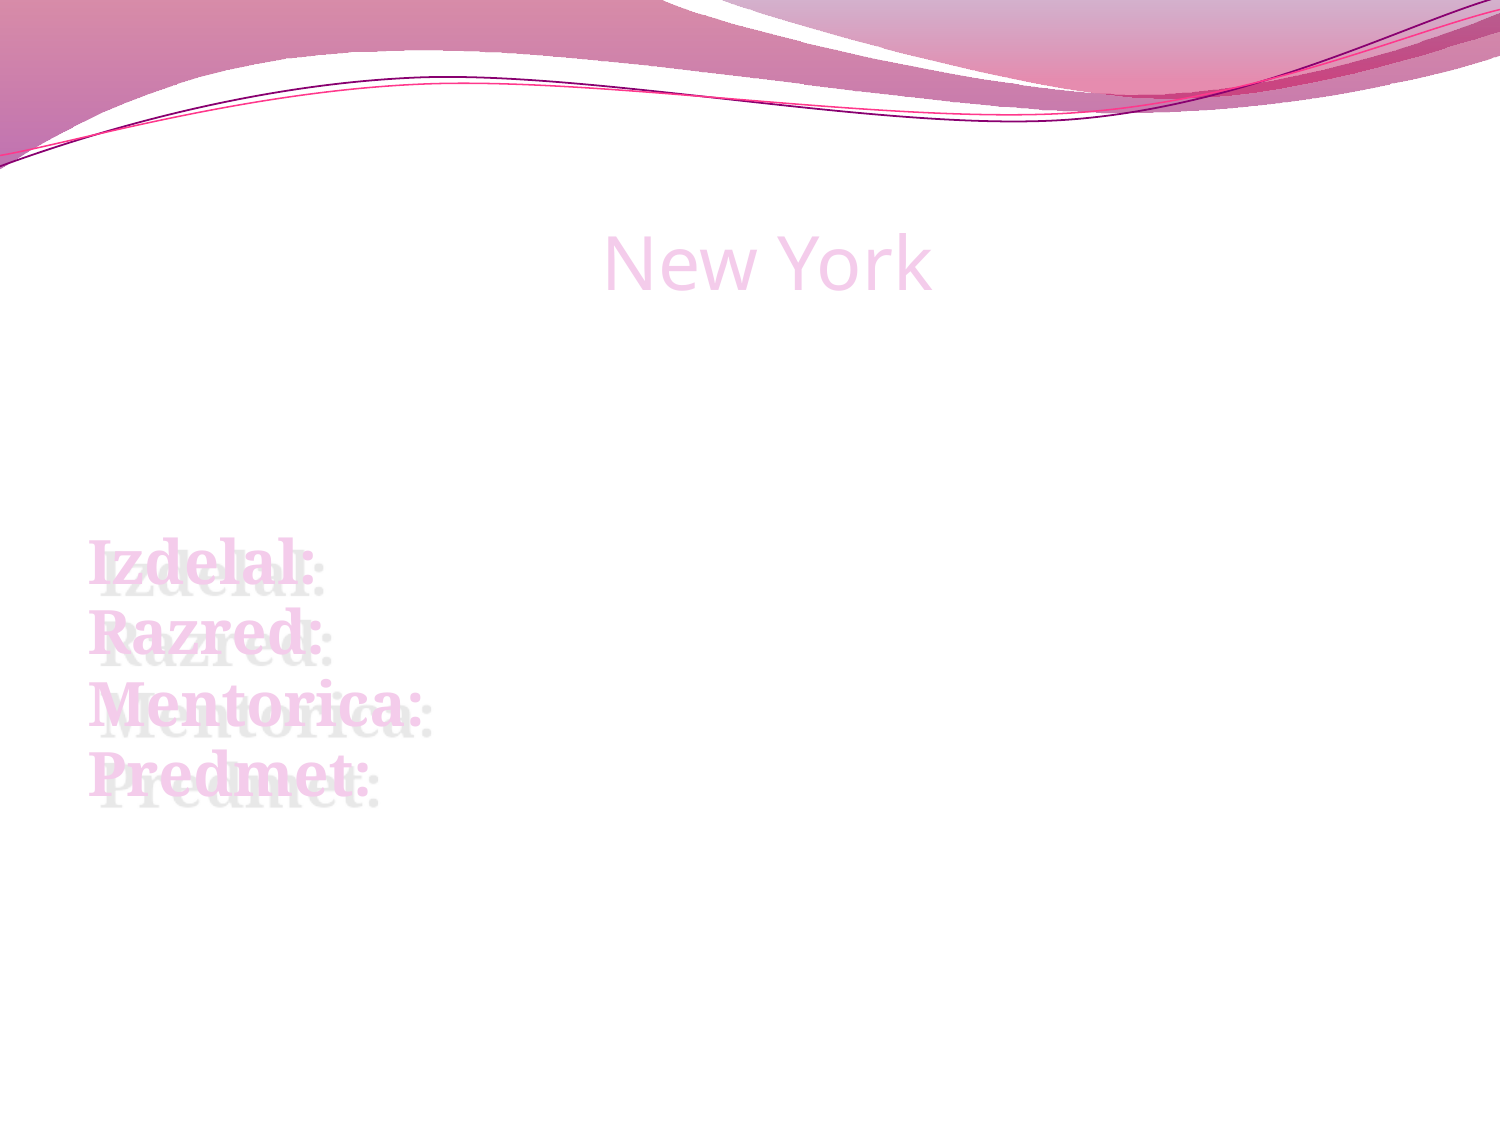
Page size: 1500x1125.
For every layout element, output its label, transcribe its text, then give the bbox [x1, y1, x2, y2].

subtitle Izdelal: Razred: Mentorica: Predmet: [87, 529, 1376, 818]
text_box New York [301, 208, 1235, 516]
